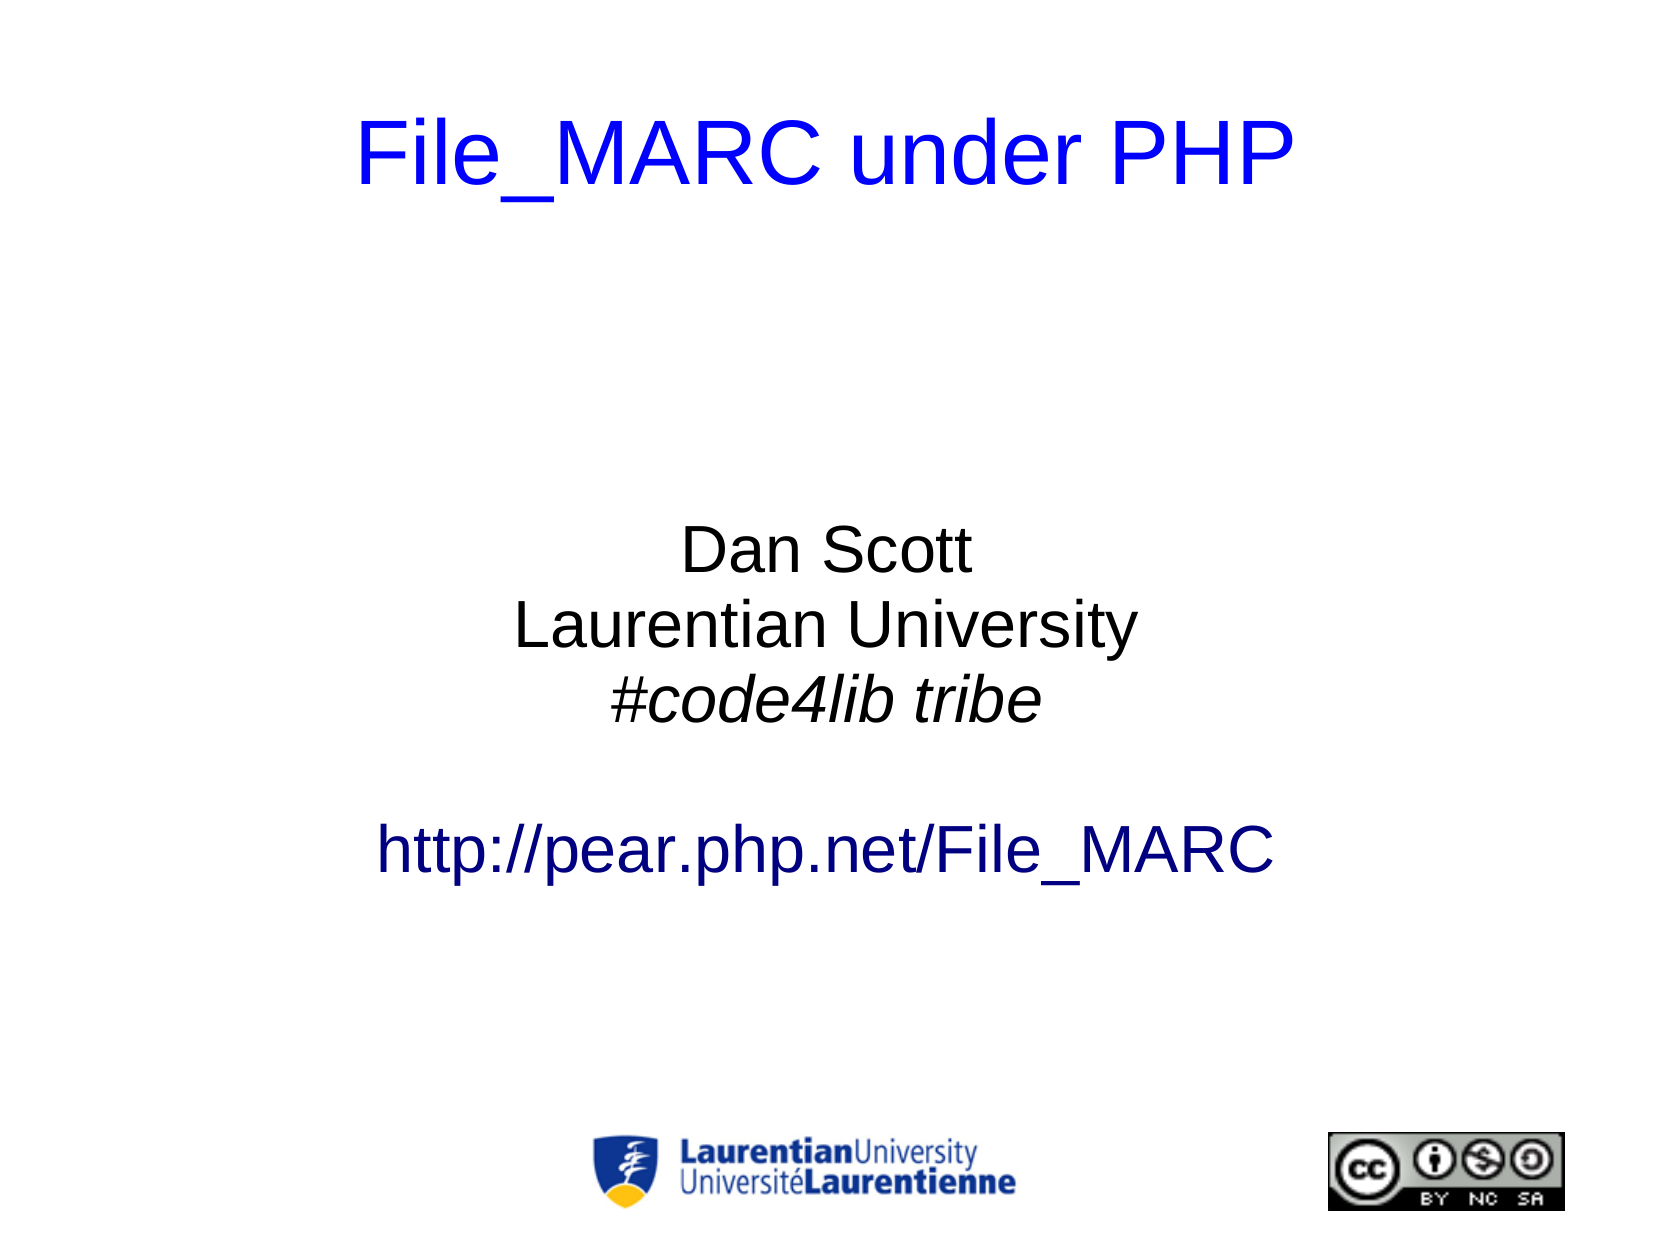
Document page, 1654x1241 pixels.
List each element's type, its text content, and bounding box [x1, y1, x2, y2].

title File_MARC under PHP [82, 56, 1571, 250]
picture [562, 1104, 1047, 1240]
picture [1328, 1132, 1565, 1211]
subtitle Dan Scott Laurentian University #code4lib tribe http://pear.php.net/File_MARC [82, 297, 1571, 1102]
